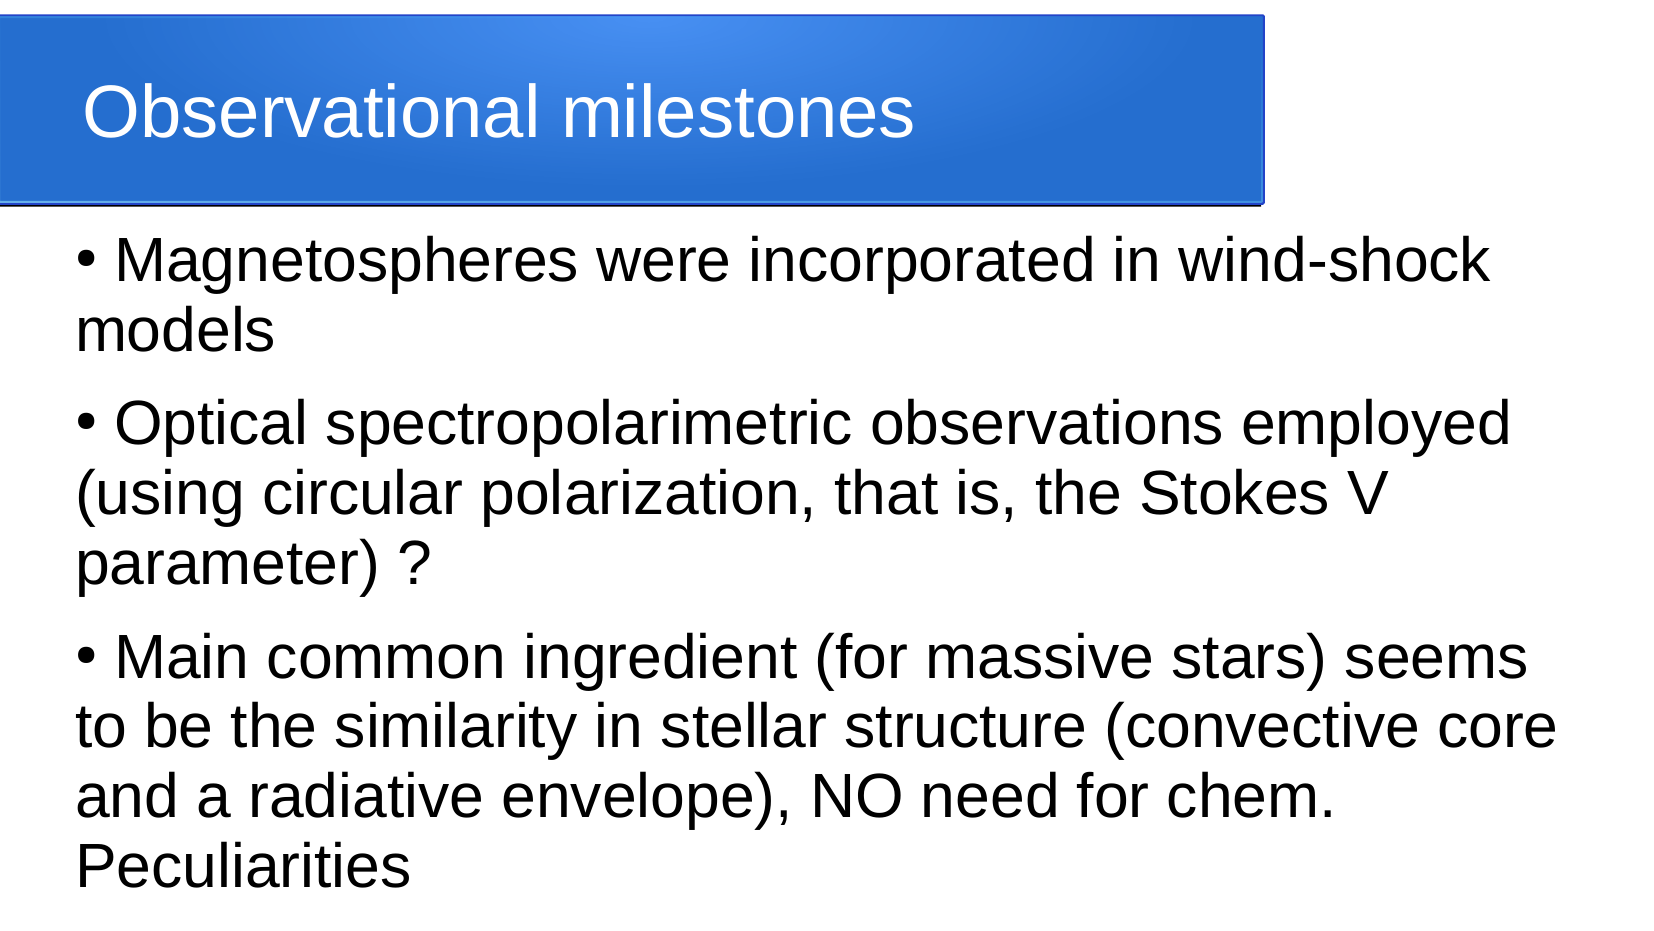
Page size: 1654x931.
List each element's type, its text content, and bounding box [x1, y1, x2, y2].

title Observational milestones [82, 35, 1235, 189]
subtitle Magnetospheres were incorporated in wind-shock models Optical spectropolarimetric observations employed (using circular polarization, that is, the Stokes V parameter) ? Main common ingredient (for massive stars) seems to be the similarity in stellar structure (convective core and a radiative envelope), NO need for chem. Peculiarities [75, 225, 1584, 901]
